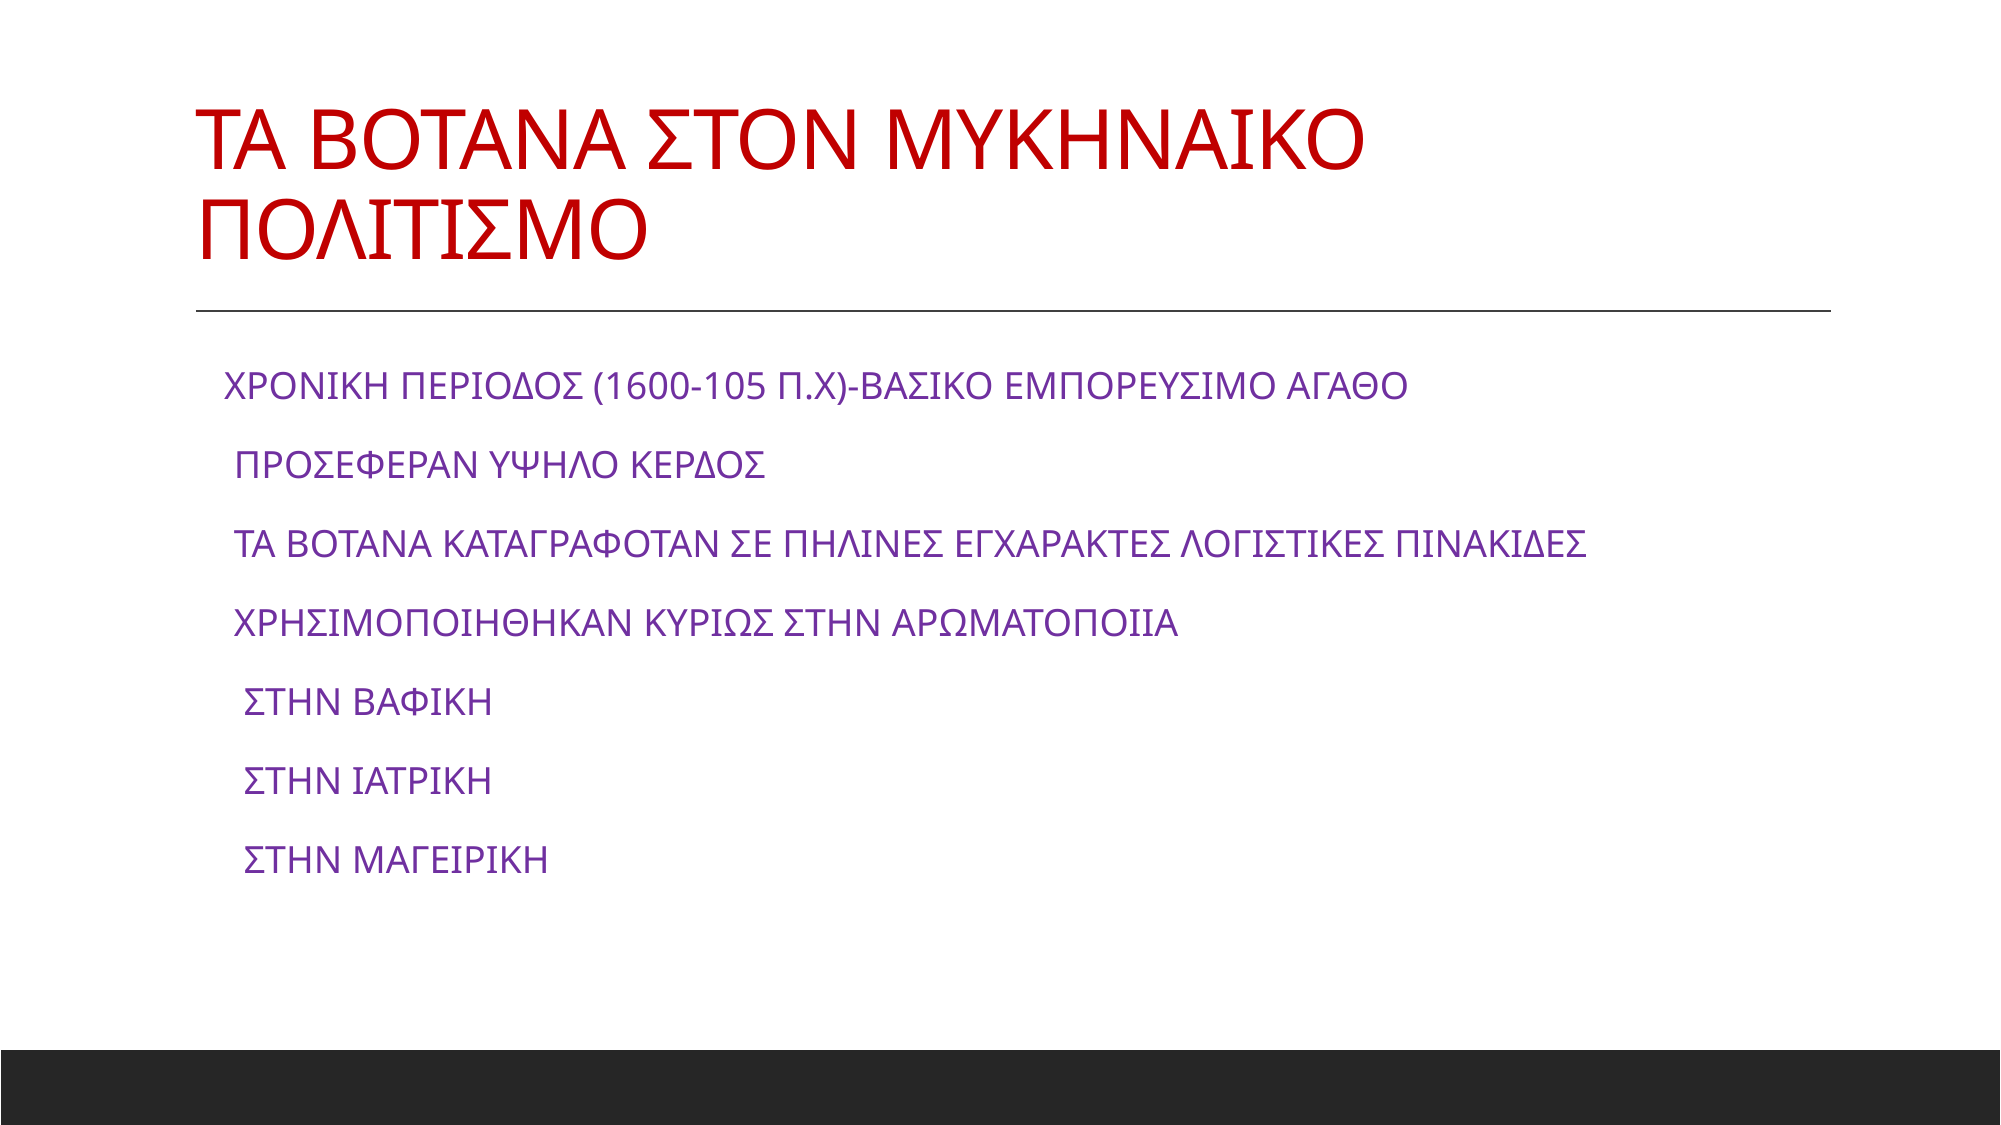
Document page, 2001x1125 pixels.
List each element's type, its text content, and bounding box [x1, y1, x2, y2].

title ΤΑ ΒΟΤΑΝΑ ΣΤΟΝ ΜΥΚΗΝΑΙΚΟ ΠΟΛΙΤΙΣΜΟ [180, 47, 1831, 286]
list ΧΡΟΝΙΚΗ ΠΕΡΙΟΔΟΣ (1600-105 Π.Χ)-ΒΑΣΙΚΟ ΕΜΠΟΡΕΥΣΙΜΟ ΑΓΑΘΟ ΠΡΟΣΕΦΕΡΑΝ ΥΨΗΛΟ ΚΕΡΔΟΣ ΤΑ ΒΟΤΑΝΑ ΚΑΤΑΓΡΑΦΟΤΑΝ ΣΕ ΠΗΛΙΝΕΣ ΕΓΧΑΡΑΚΤΕΣ ΛΟΓΙΣΤΙΚΕΣ ΠΙΝΑΚΙΔΕΣ ΧΡΗΣΙΜΟΠΟΙΗΘΗΚΑΝ ΚΥΡΙΩΣ ΣΤΗΝ ΑΡΩΜΑΤΟΠΟΙΙΑ ΣΤΗΝ ΒΑΦΙΚΗ ΣΤΗΝ ΙΑΤΡΙΚΗ ΣΤΗΝ ΜΑΓΕΙΡΙΚΗ [180, 345, 1831, 963]
